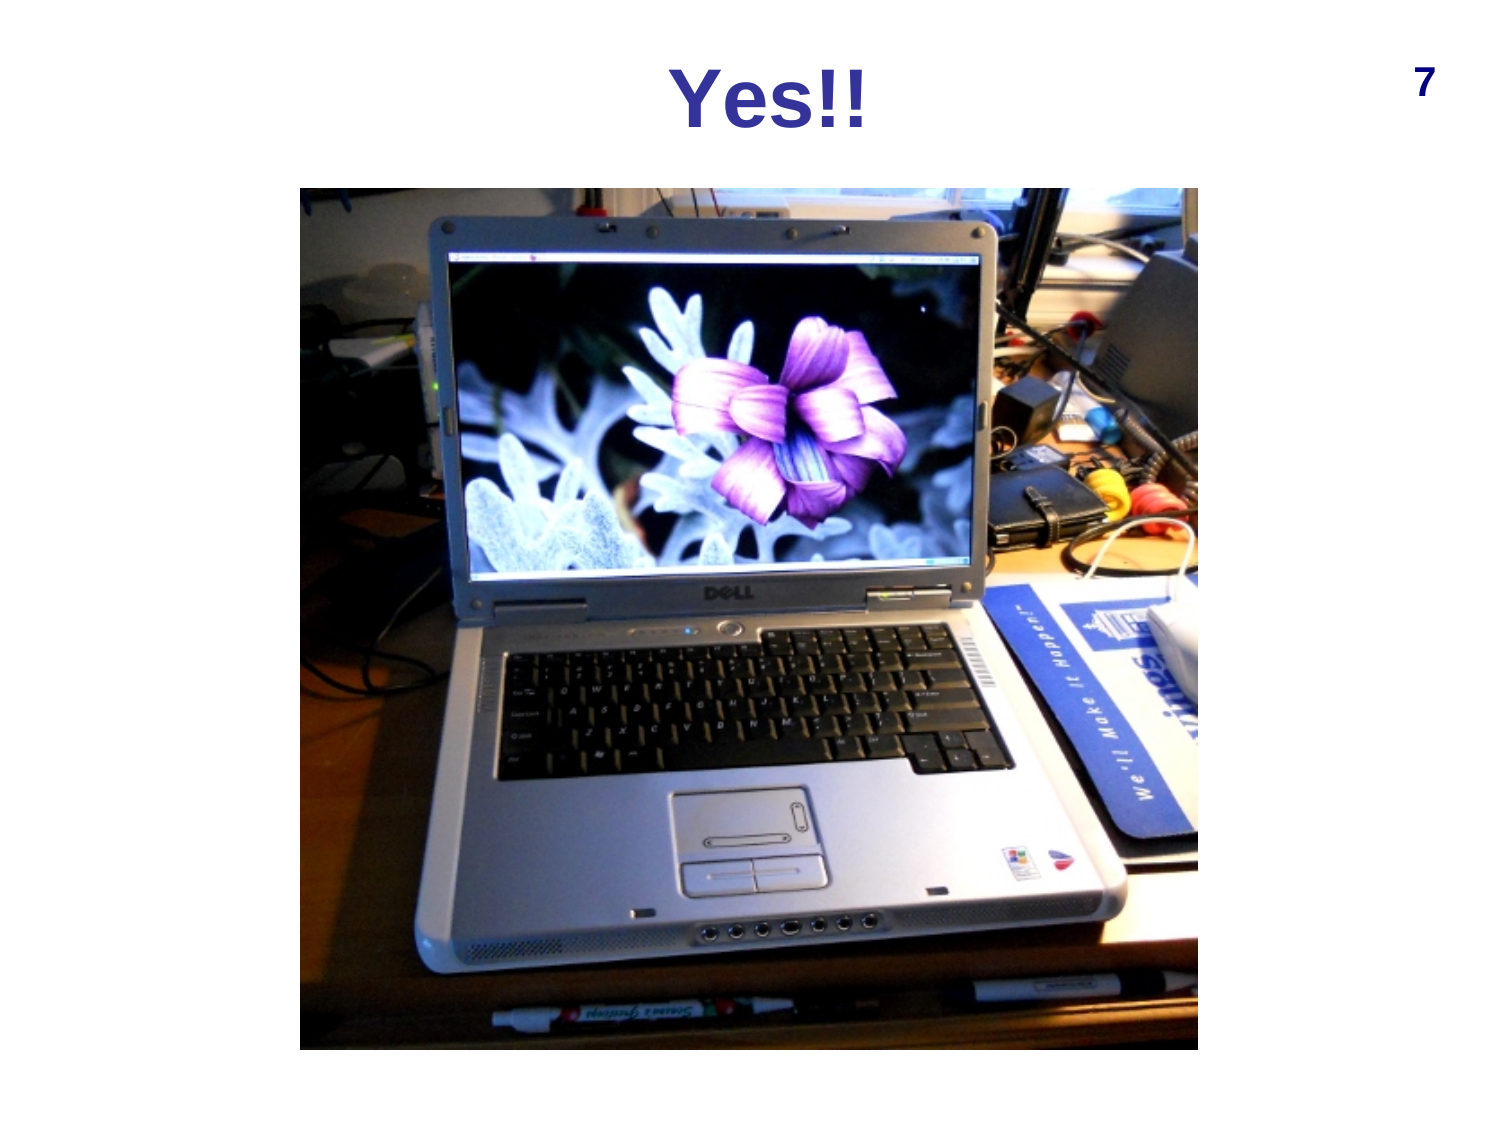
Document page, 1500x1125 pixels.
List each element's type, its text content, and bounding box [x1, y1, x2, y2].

text_box 7 [1387, 47, 1463, 113]
picture [300, 188, 1198, 1051]
title Yes!! [150, 42, 1388, 156]
